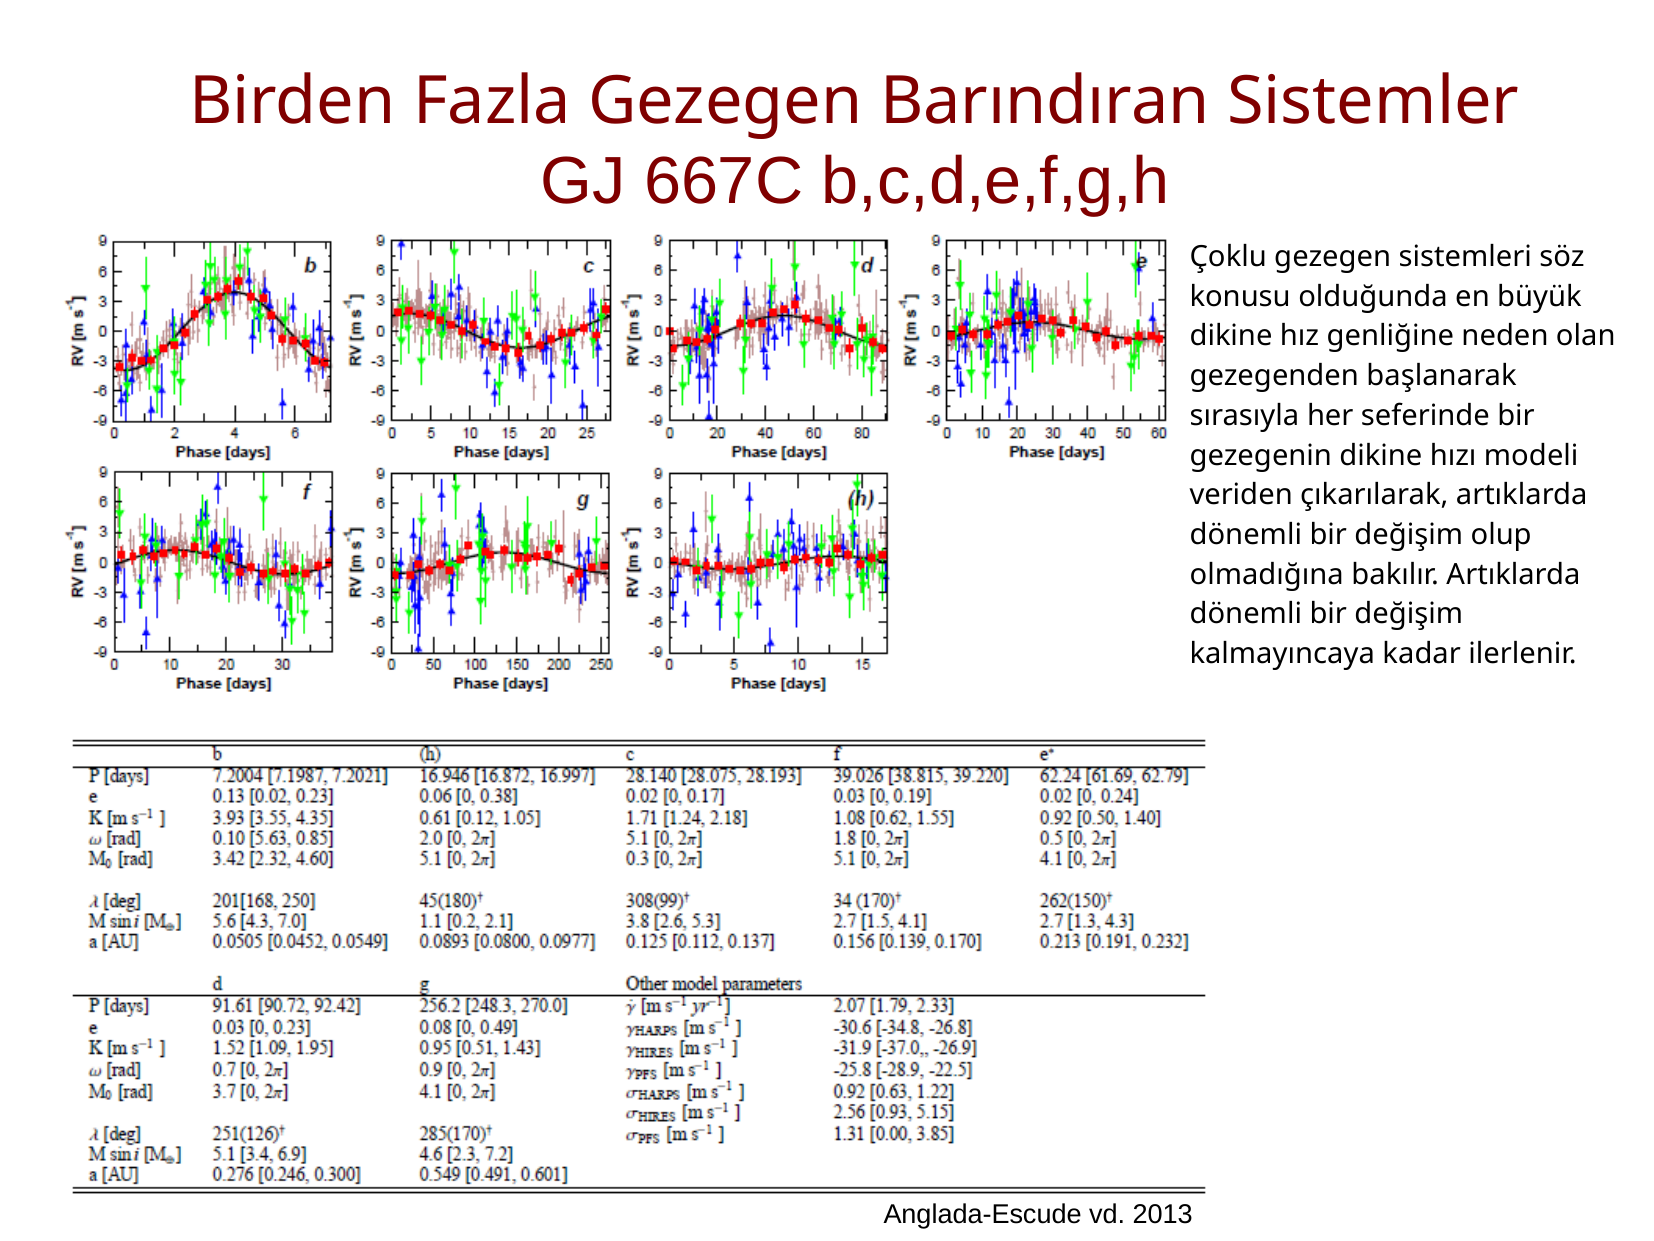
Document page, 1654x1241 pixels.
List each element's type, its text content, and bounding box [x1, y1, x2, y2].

text_box Birden Fazla Gezegen Barındıran Sistemler GJ 667C b,c,d,e,f,g,h [120, 45, 1591, 223]
text_box Anglada-Escude vd. 2013 [656, 1191, 1208, 1237]
picture [34, 723, 1243, 1203]
picture [30, 218, 1254, 706]
text_box Çoklu gezegen sistemleri söz konusu olduğunda en büyük dikine hız genliğine neden olan gezegenden başlanarak sırasıyla her seferinde bir gezegenin dikine hızı modeli veriden çıkarılarak, artıklarda dönemli bir değişim olup olmadığına bakılır. Artıklarda dönemli bir değişim kalmayıncaya kadar ilerlenir. [1174, 227, 1642, 637]
